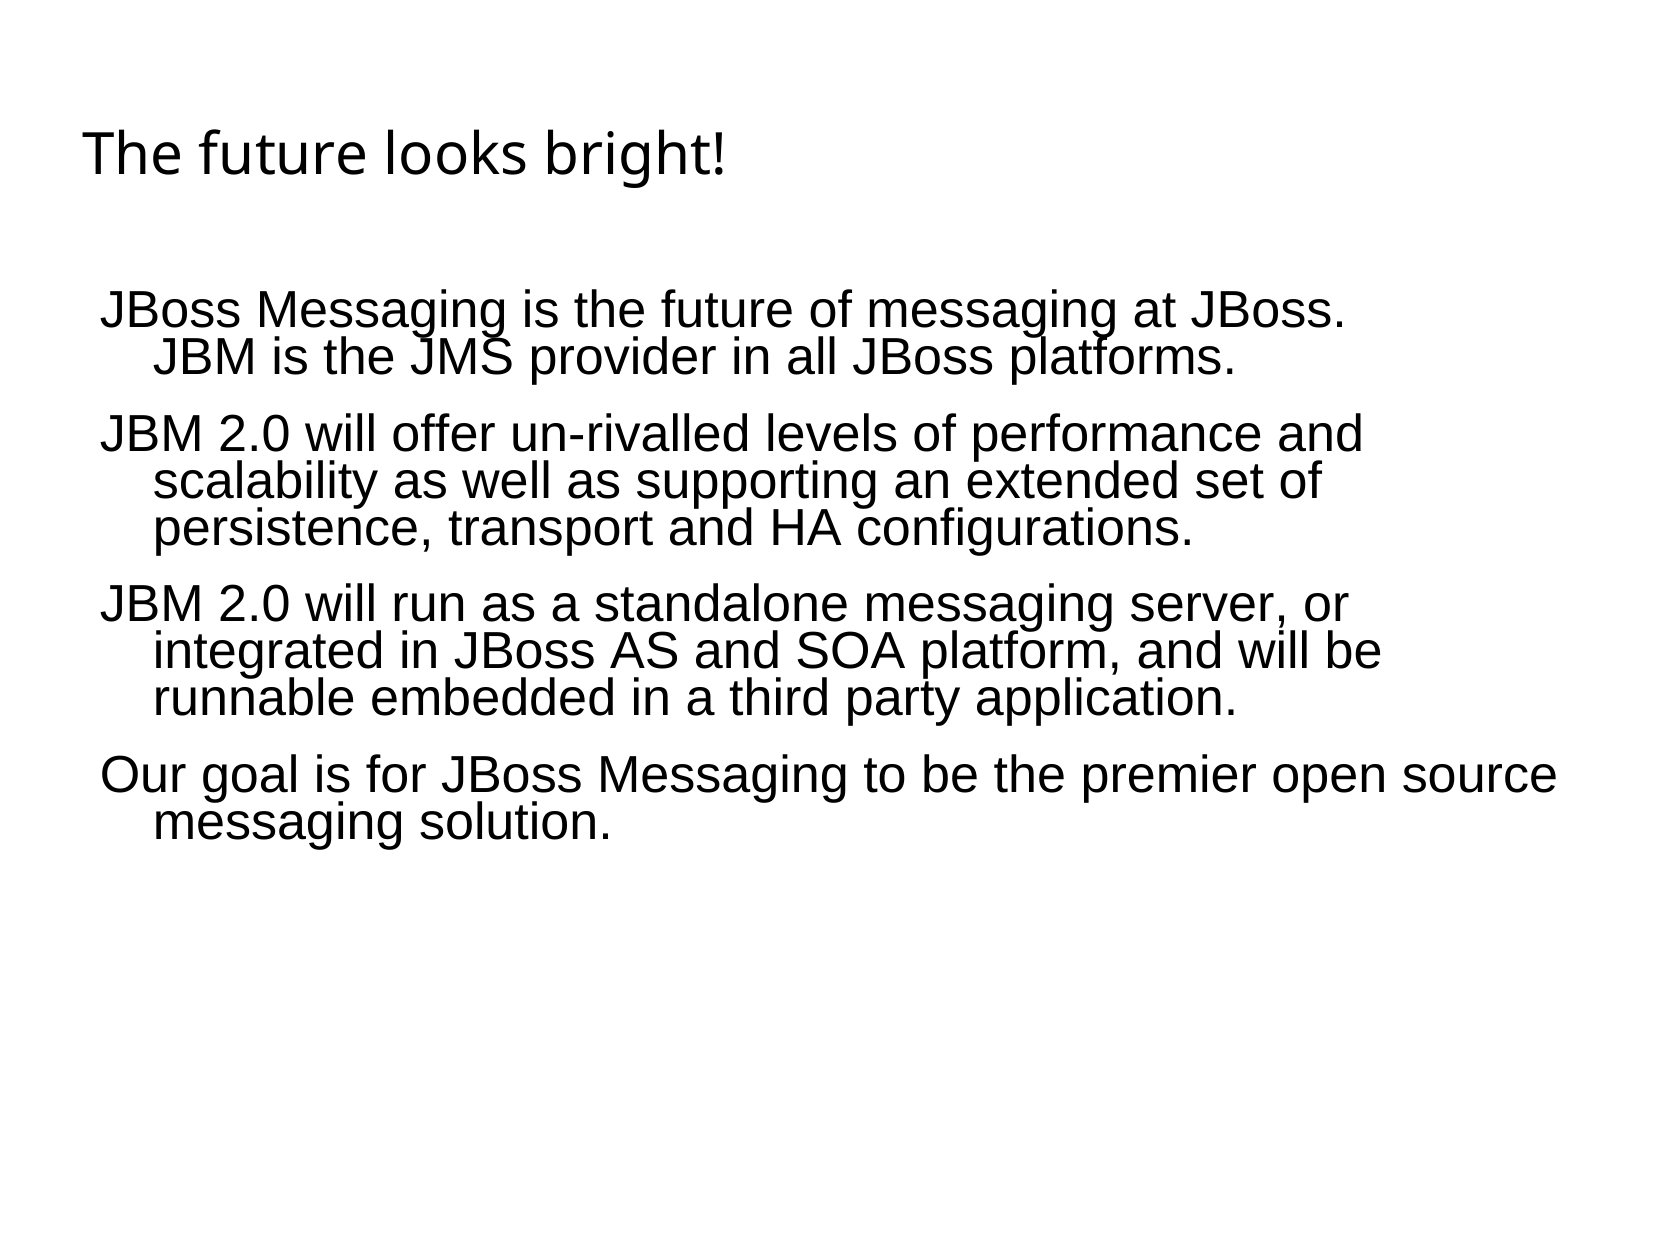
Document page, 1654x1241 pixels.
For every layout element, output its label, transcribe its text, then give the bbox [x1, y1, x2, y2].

list JBoss Messaging is the future of messaging at JBoss. JBM is the JMS provider in all JBoss platforms. JBM 2.0 will offer un-rivalled levels of performance and scalability as well as supporting an extended set of persistence, transport and HA configurations. JBM 2.0 will run as a standalone messaging server, or integrated in JBoss AS and SOA platform, and will be runnable embedded in a third party application. Our goal is for JBoss Messaging to be the premier open source messaging solution. [82, 290, 1571, 1094]
title The future looks bright! [82, 56, 1571, 249]
